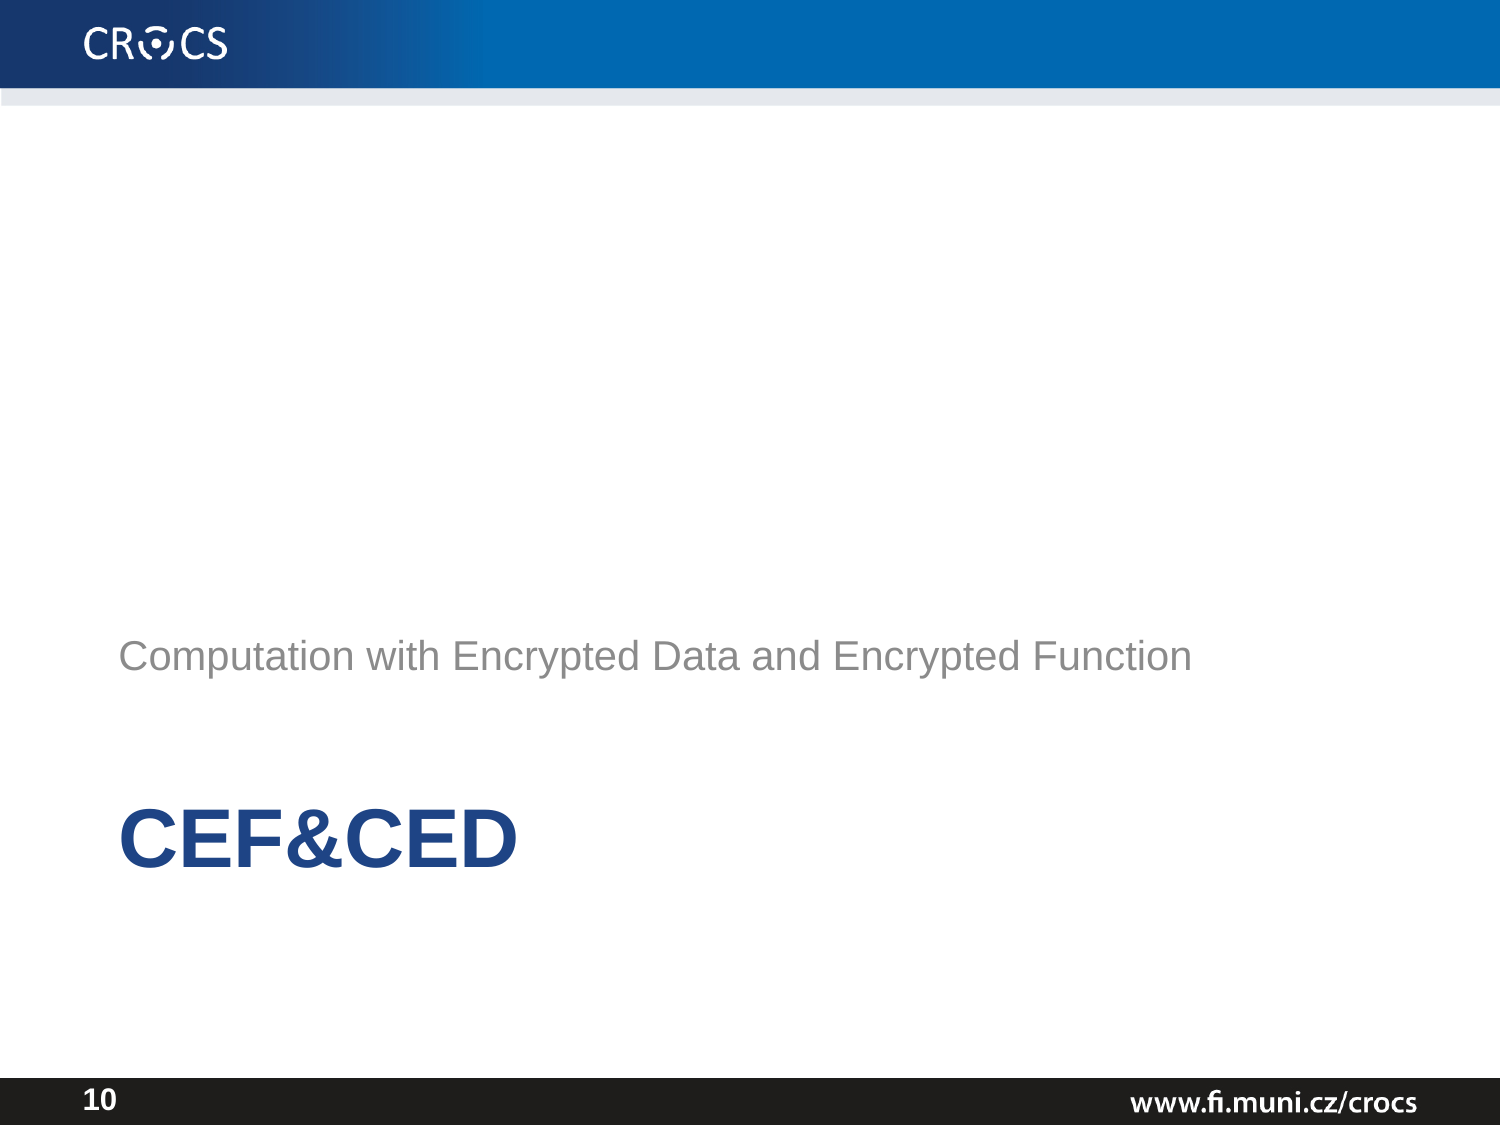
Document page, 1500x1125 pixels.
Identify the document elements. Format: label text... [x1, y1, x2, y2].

text_box CEF&CED [118, 722, 1394, 947]
picture [0, 0, 1500, 1125]
text_box <number> [82, 1078, 148, 1125]
text_box Computation with Encrypted Data and Encrypted Function [118, 432, 1394, 679]
